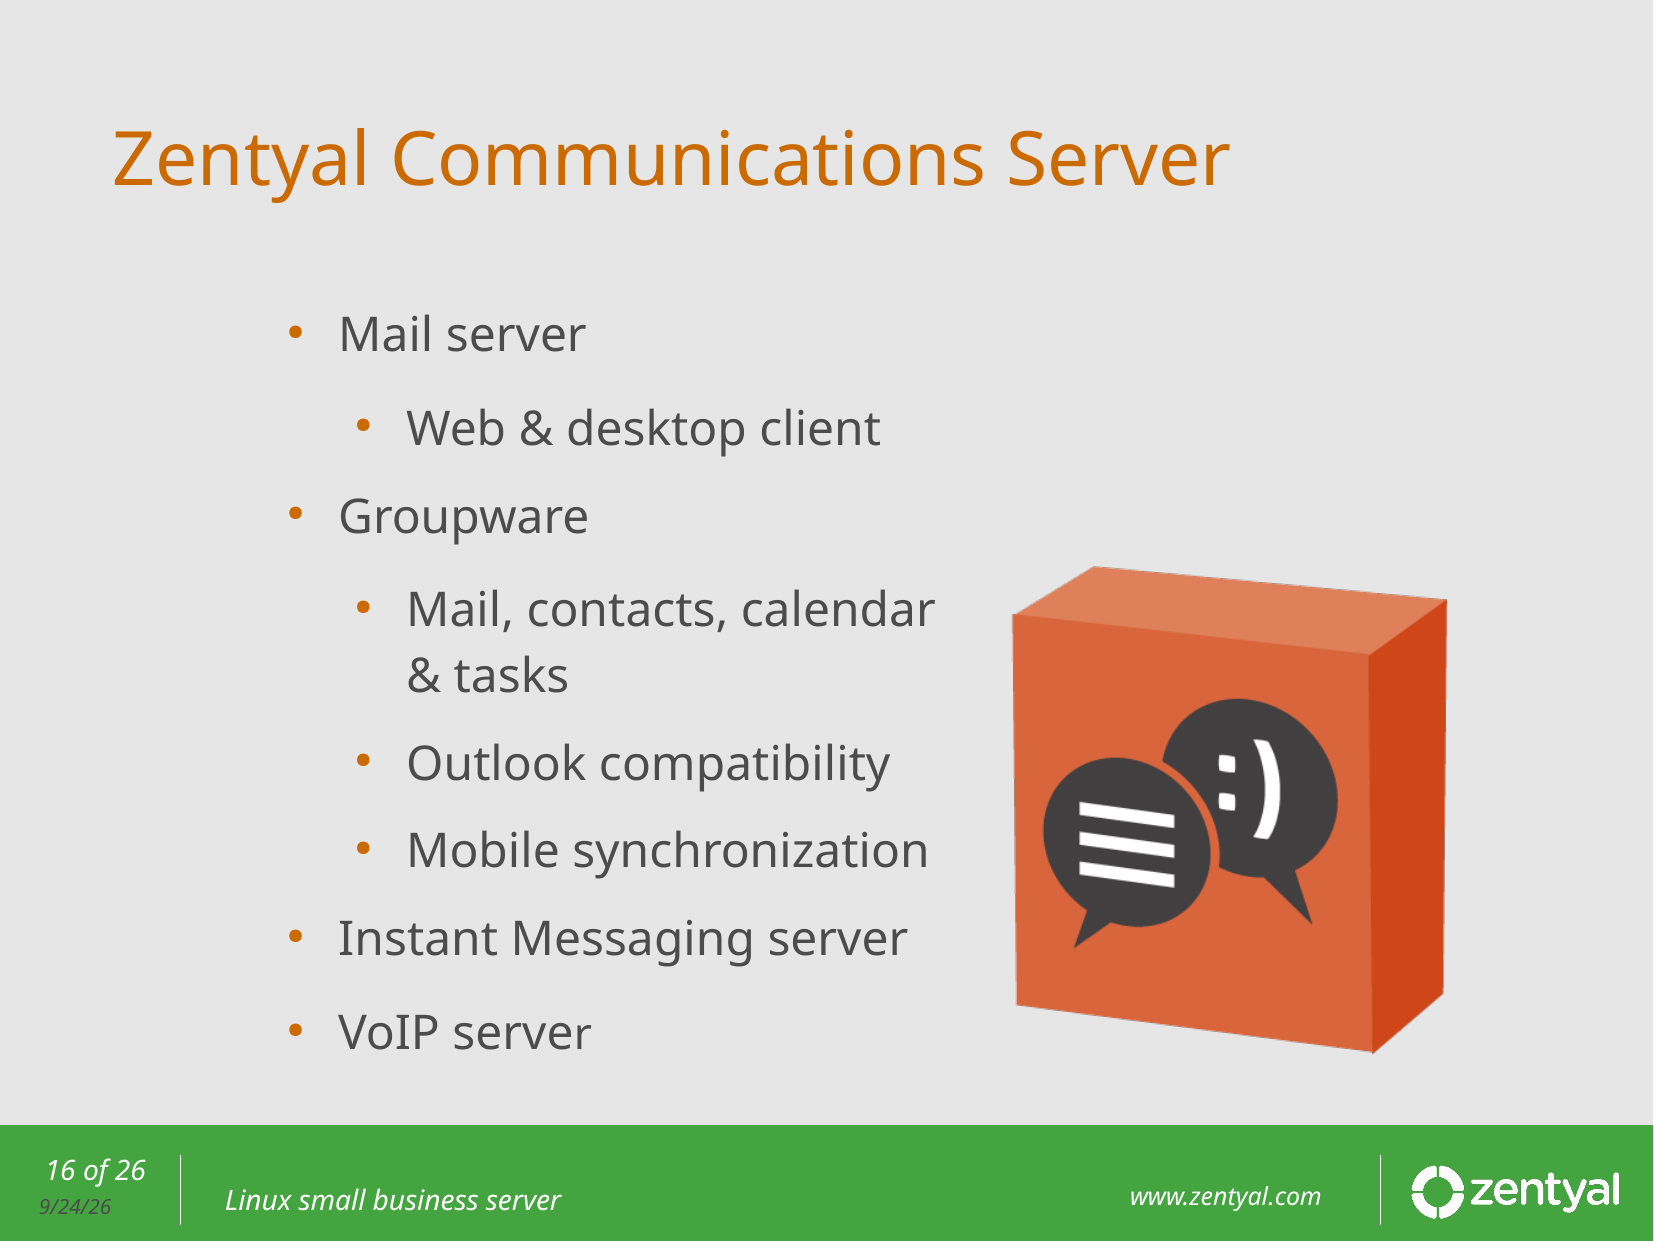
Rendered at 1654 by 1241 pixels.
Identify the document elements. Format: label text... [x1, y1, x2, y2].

title Zentyal Communications Server [112, 105, 1523, 208]
list Mail server Web & desktop client Groupware Mail, contacts, calendar & tasks Outlook compatibility Mobile synchronization Instant Messaging server VoIP server [270, 300, 946, 1076]
picture [990, 554, 1501, 1066]
picture [1394, 1151, 1636, 1232]
